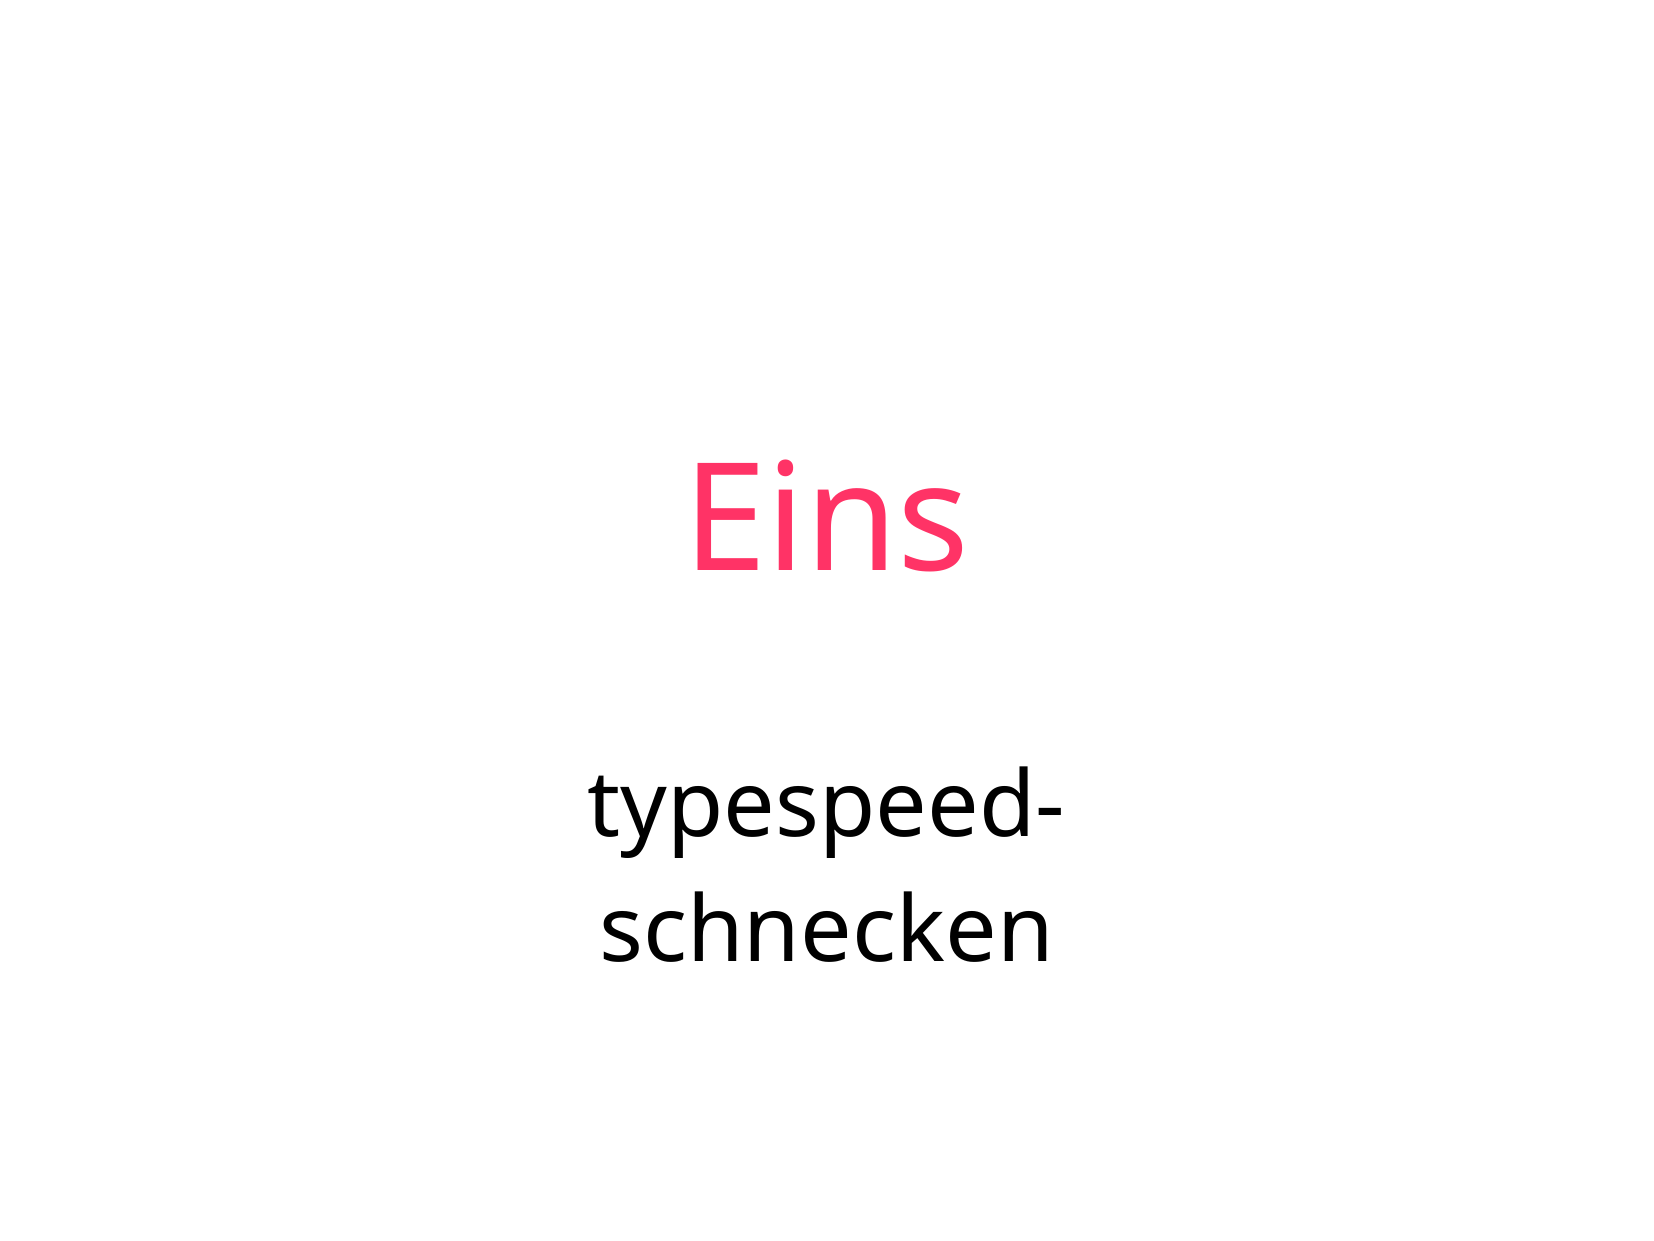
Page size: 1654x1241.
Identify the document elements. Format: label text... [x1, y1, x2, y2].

subtitle Eins typespeed- schnecken [82, 290, 1571, 1109]
